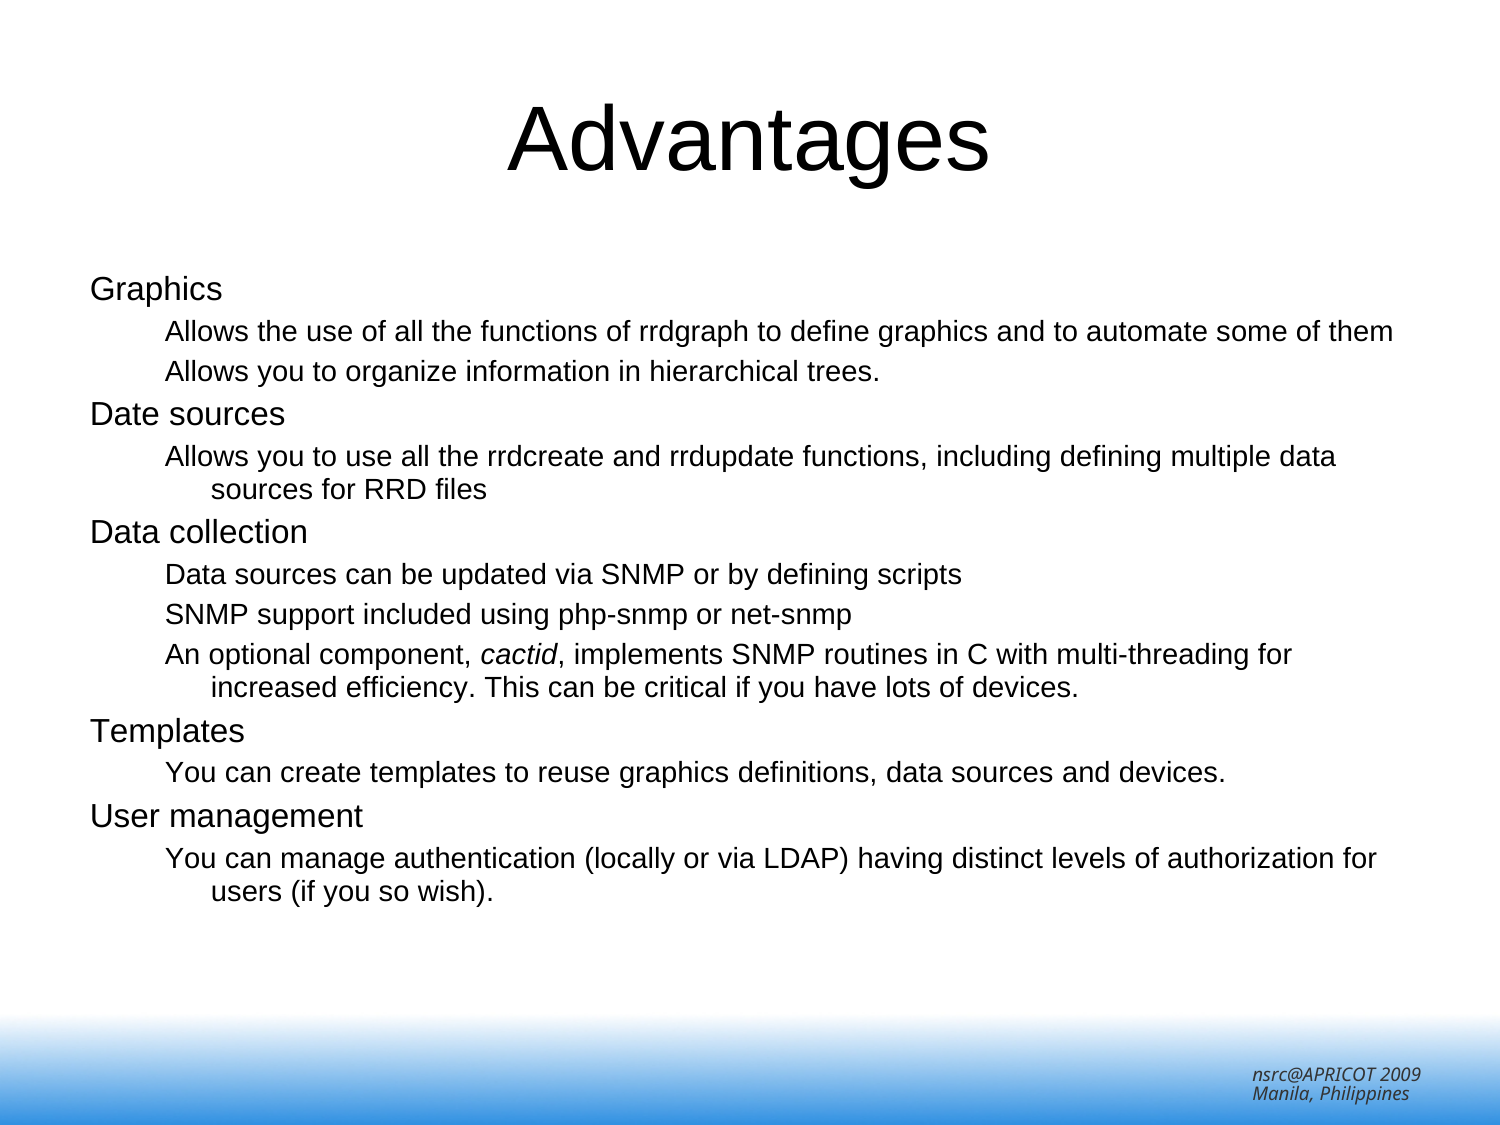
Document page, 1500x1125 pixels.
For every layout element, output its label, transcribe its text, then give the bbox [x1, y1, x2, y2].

title Advantages [75, 45, 1426, 233]
picture [0, 1012, 1500, 1125]
list Graphics Allows the use of all the functions of rrdgraph to define graphics and to automate some of them Allows you to organize information in hierarchical trees. Date sources Allows you to use all the rrdcreate and rrdupdate functions, including defining multiple data sources for RRD files Data collection Data sources can be updated via SNMP or by defining scripts SNMP support included using php-snmp or net-snmp An optional component, cactid, implements SNMP routines in C with multi-threading for increased efficiency. This can be critical if you have lots of devices. Templates You can create templates to reuse graphics definitions, data sources and devices. User management You can manage authentication (locally or via LDAP) having distinct levels of authorization for users (if you so wish). [75, 262, 1426, 1051]
